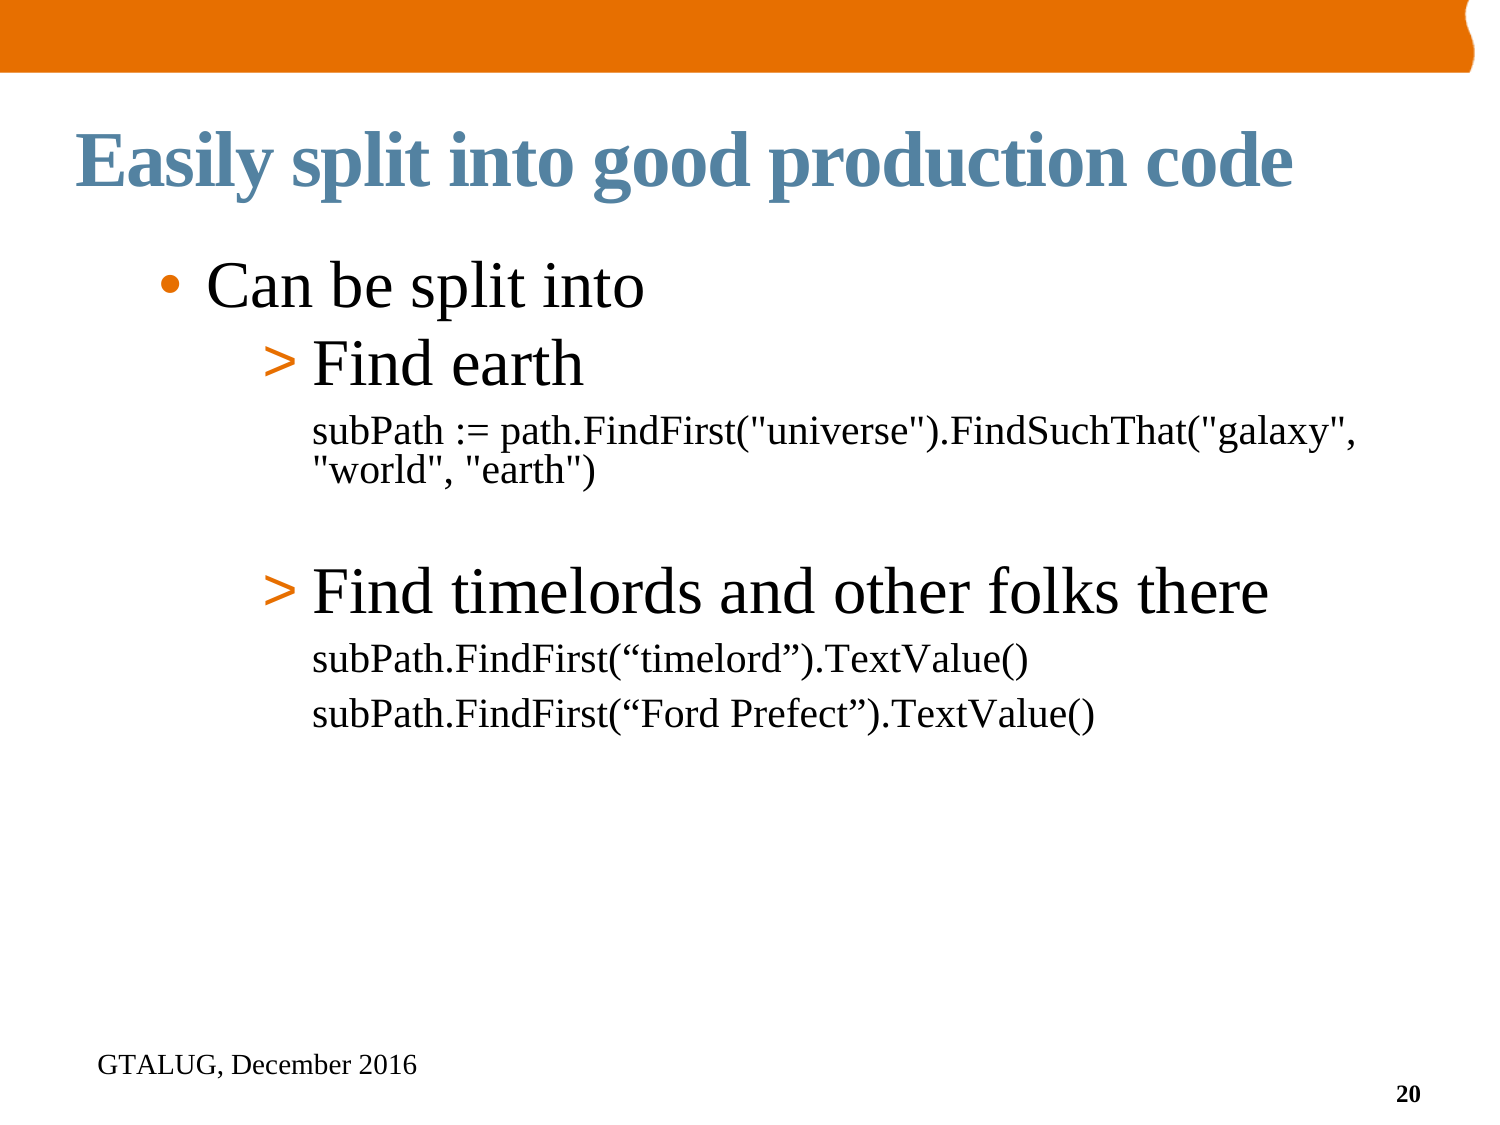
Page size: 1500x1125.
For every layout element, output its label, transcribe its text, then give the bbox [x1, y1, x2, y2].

list Can be split into Find earth subPath := path.FindFirst("universe").FindSuchThat("galaxy", "world", "earth") Find timelords and other folks there subPath.FindFirst(“timelord”).TextValue() subPath.FindFirst(“Ford Prefect”).TextValue() [64, 257, 1402, 1017]
title Easily split into good production code [75, 122, 1438, 228]
picture [0, 0, 1500, 75]
